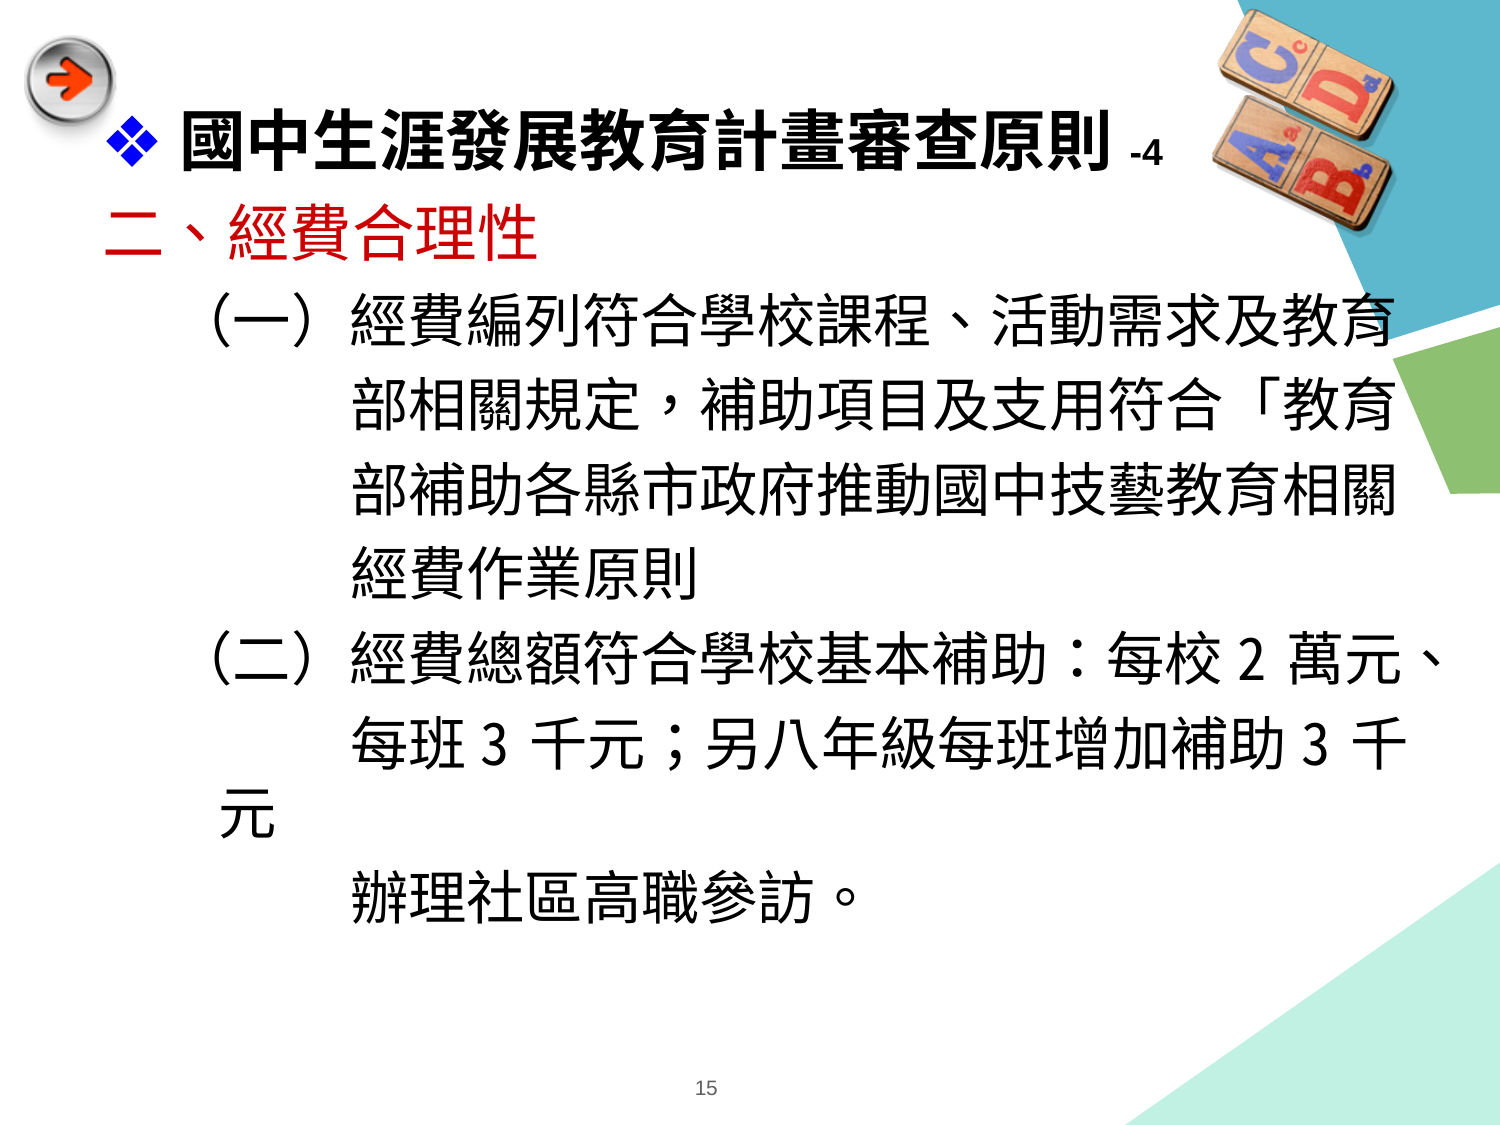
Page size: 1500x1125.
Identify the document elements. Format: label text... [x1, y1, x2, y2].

picture [24, 35, 118, 150]
text_box <編號> [637, 1067, 776, 1111]
picture [1212, 8, 1399, 75]
text_box 國中生涯發展教育計畫審查原則-4 二、經費合理性 （一）經費編列符合學校課程、活動需求及教育 部相關規定，補助項目及支用符合「教育 部補助各縣市政府推動國中技藝教育相關 經費作業原則 （二）經費總額符合學校基本補助：每校2萬元、 每班3千元；另八年級每班增加補助3千元 辦理社區高職參訪。 [87, 75, 1450, 963]
